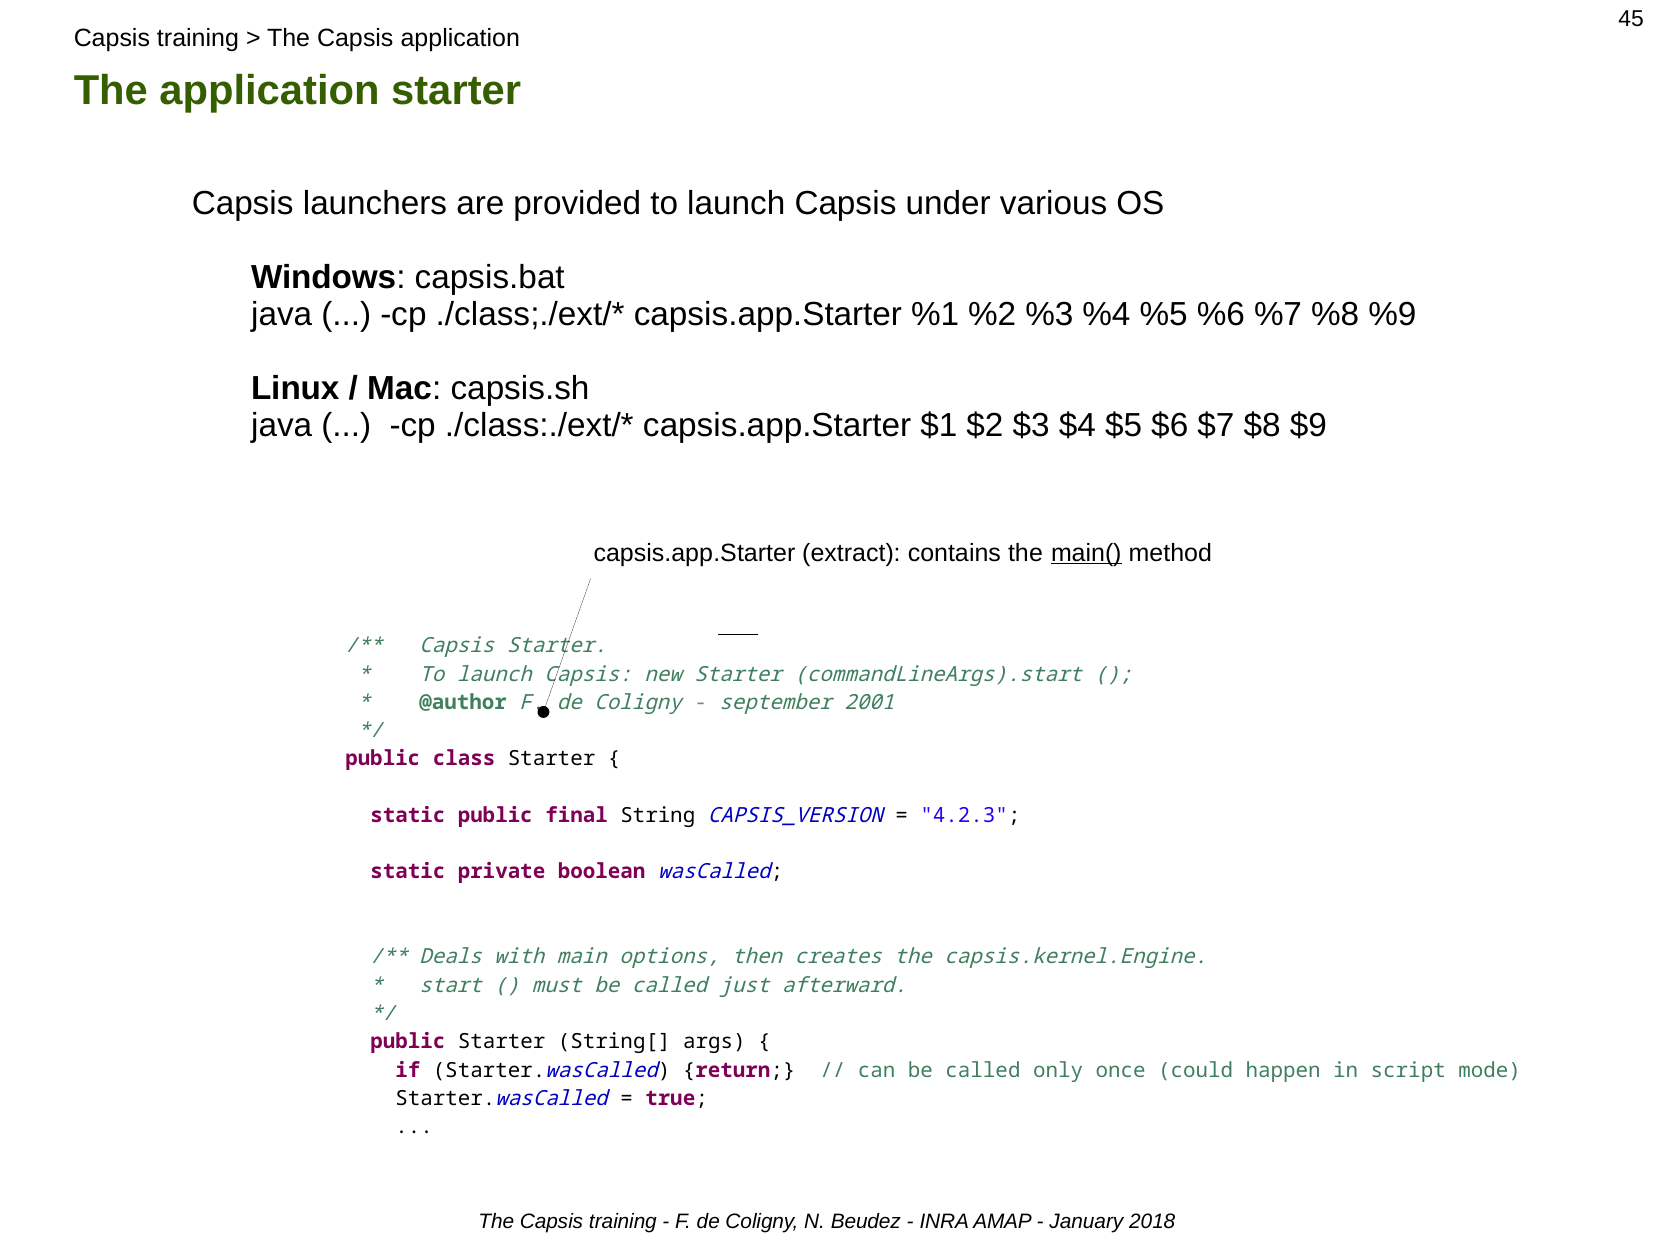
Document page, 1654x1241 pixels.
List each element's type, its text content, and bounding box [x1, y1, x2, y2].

text_box capsis.app.Starter (extract): contains the main() method [578, 531, 1288, 575]
text_box Capsis launchers are provided to launch Capsis under various OS Windows: capsis.bat java (...) -cp ./class;./ext/* capsis.app.Starter %1 %2 %3 %4 %5 %6 %7 %8 %9 Linux / Mac: capsis.sh java (...) -cp ./class:./ext/* capsis.app.Starter $1 $2 $3 $4 $5 $6 $7 $8 $9 [177, 177, 1622, 455]
text_box The Capsis training - F. de Coligny, N. Beudez - INRA AMAP - January 2018 [0, 1202, 1654, 1241]
text_box Capsis training > The Capsis application [59, 16, 1004, 59]
text_box The application starter [59, 59, 1344, 121]
text_box /** Capsis Starter. * To launch Capsis: new Starter (commandLineArgs).start (); * @author F. de Coligny - september 2001 */ public class Starter { static public final String CAPSIS_VERSION = "4.2.3"; static private boolean wasCalled; /** Deals with main options, then creates the capsis.kernel.Engine. * start () must be called just afterward. */ public Starter (String[] args) { if (Starter.wasCalled) {return;} // can be called only once (could happen in script mode) Starter.wasCalled = true; ... [330, 623, 1654, 1079]
